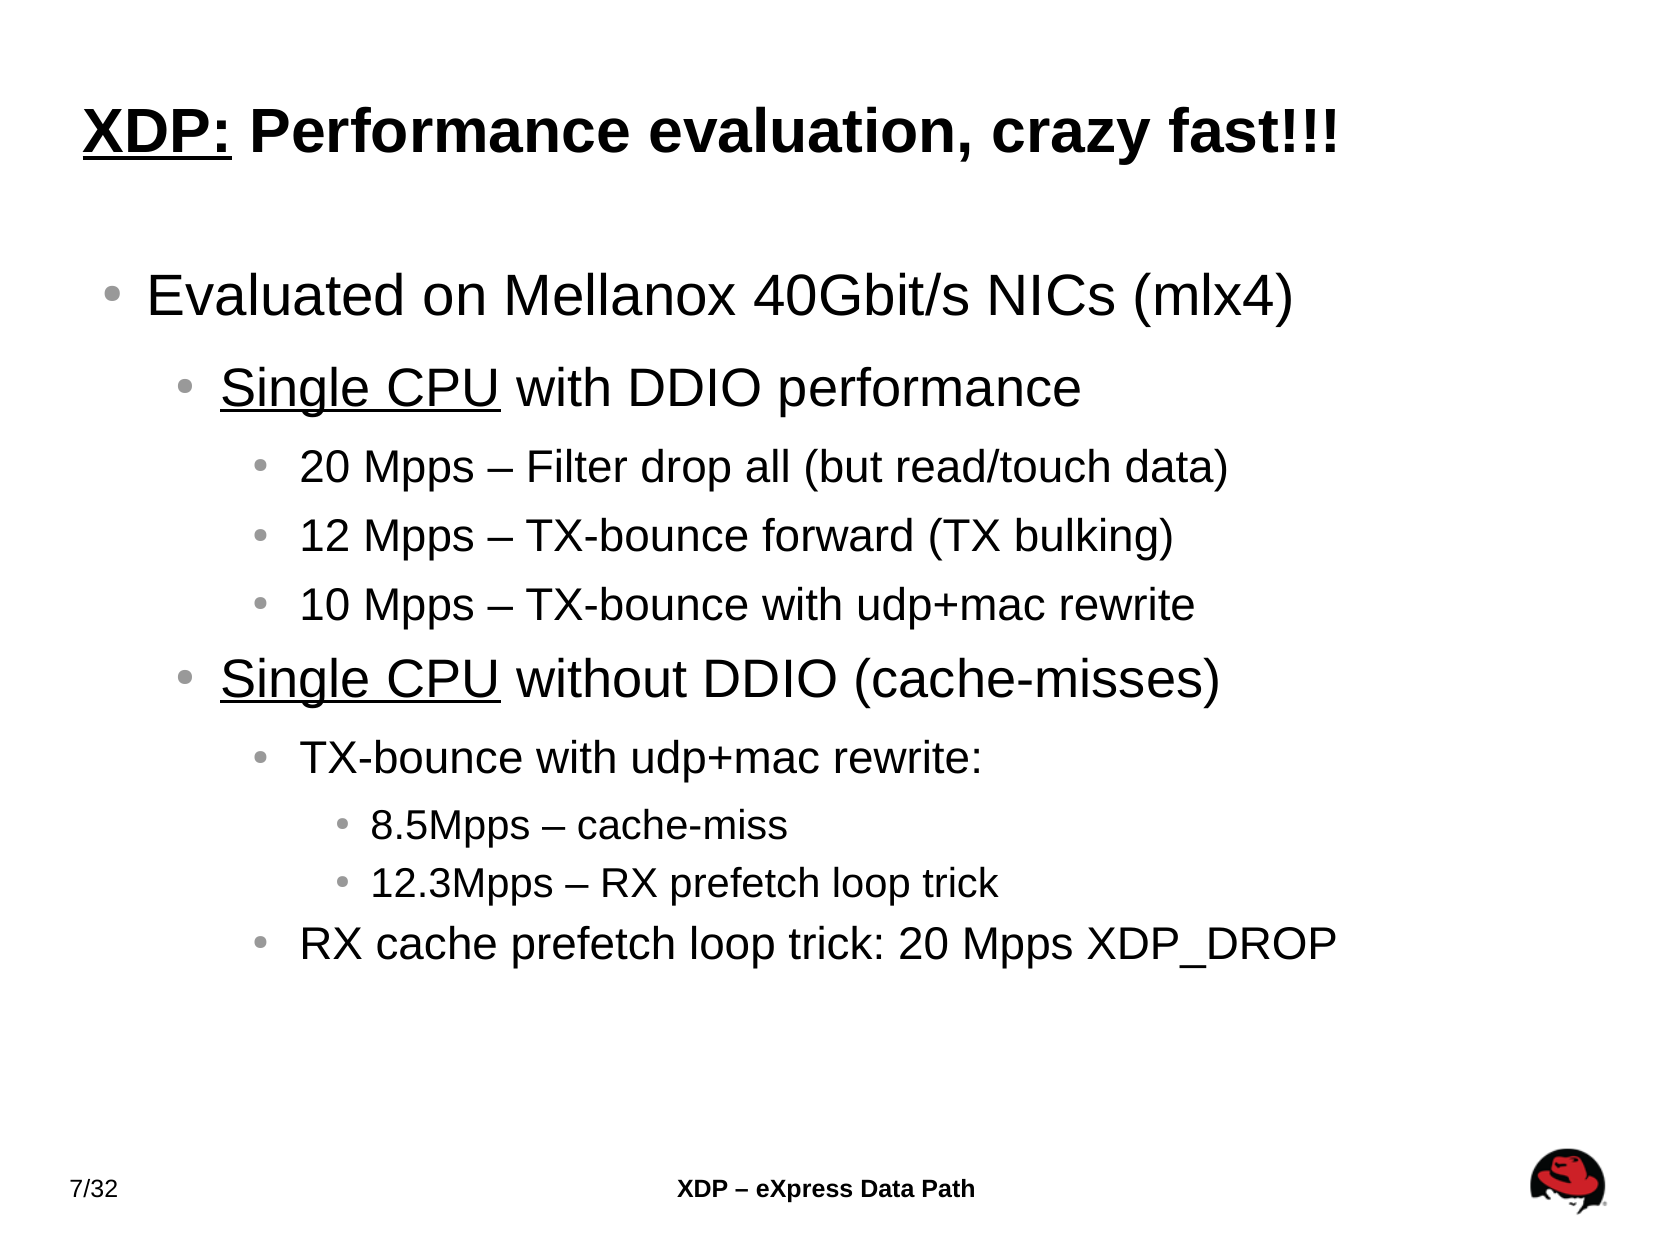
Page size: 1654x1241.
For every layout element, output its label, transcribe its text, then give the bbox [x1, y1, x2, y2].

list Evaluated on Mellanox 40Gbit/s NICs (mlx4) Single CPU with DDIO performance 20 Mpps – Filter drop all (but read/touch data) 12 Mpps – TX-bounce forward (TX bulking) 10 Mpps – TX-bounce with udp+mac rewrite Single CPU without DDIO (cache-misses) TX-bounce with udp+mac rewrite: 8.5Mpps – cache-miss 12.3Mpps – RX prefetch loop trick RX cache prefetch loop trick: 20 Mpps XDP_DROP [86, 262, 1576, 1163]
title XDP: Performance evaluation, crazy fast!!! [82, 37, 1571, 226]
picture [1529, 1146, 1613, 1224]
